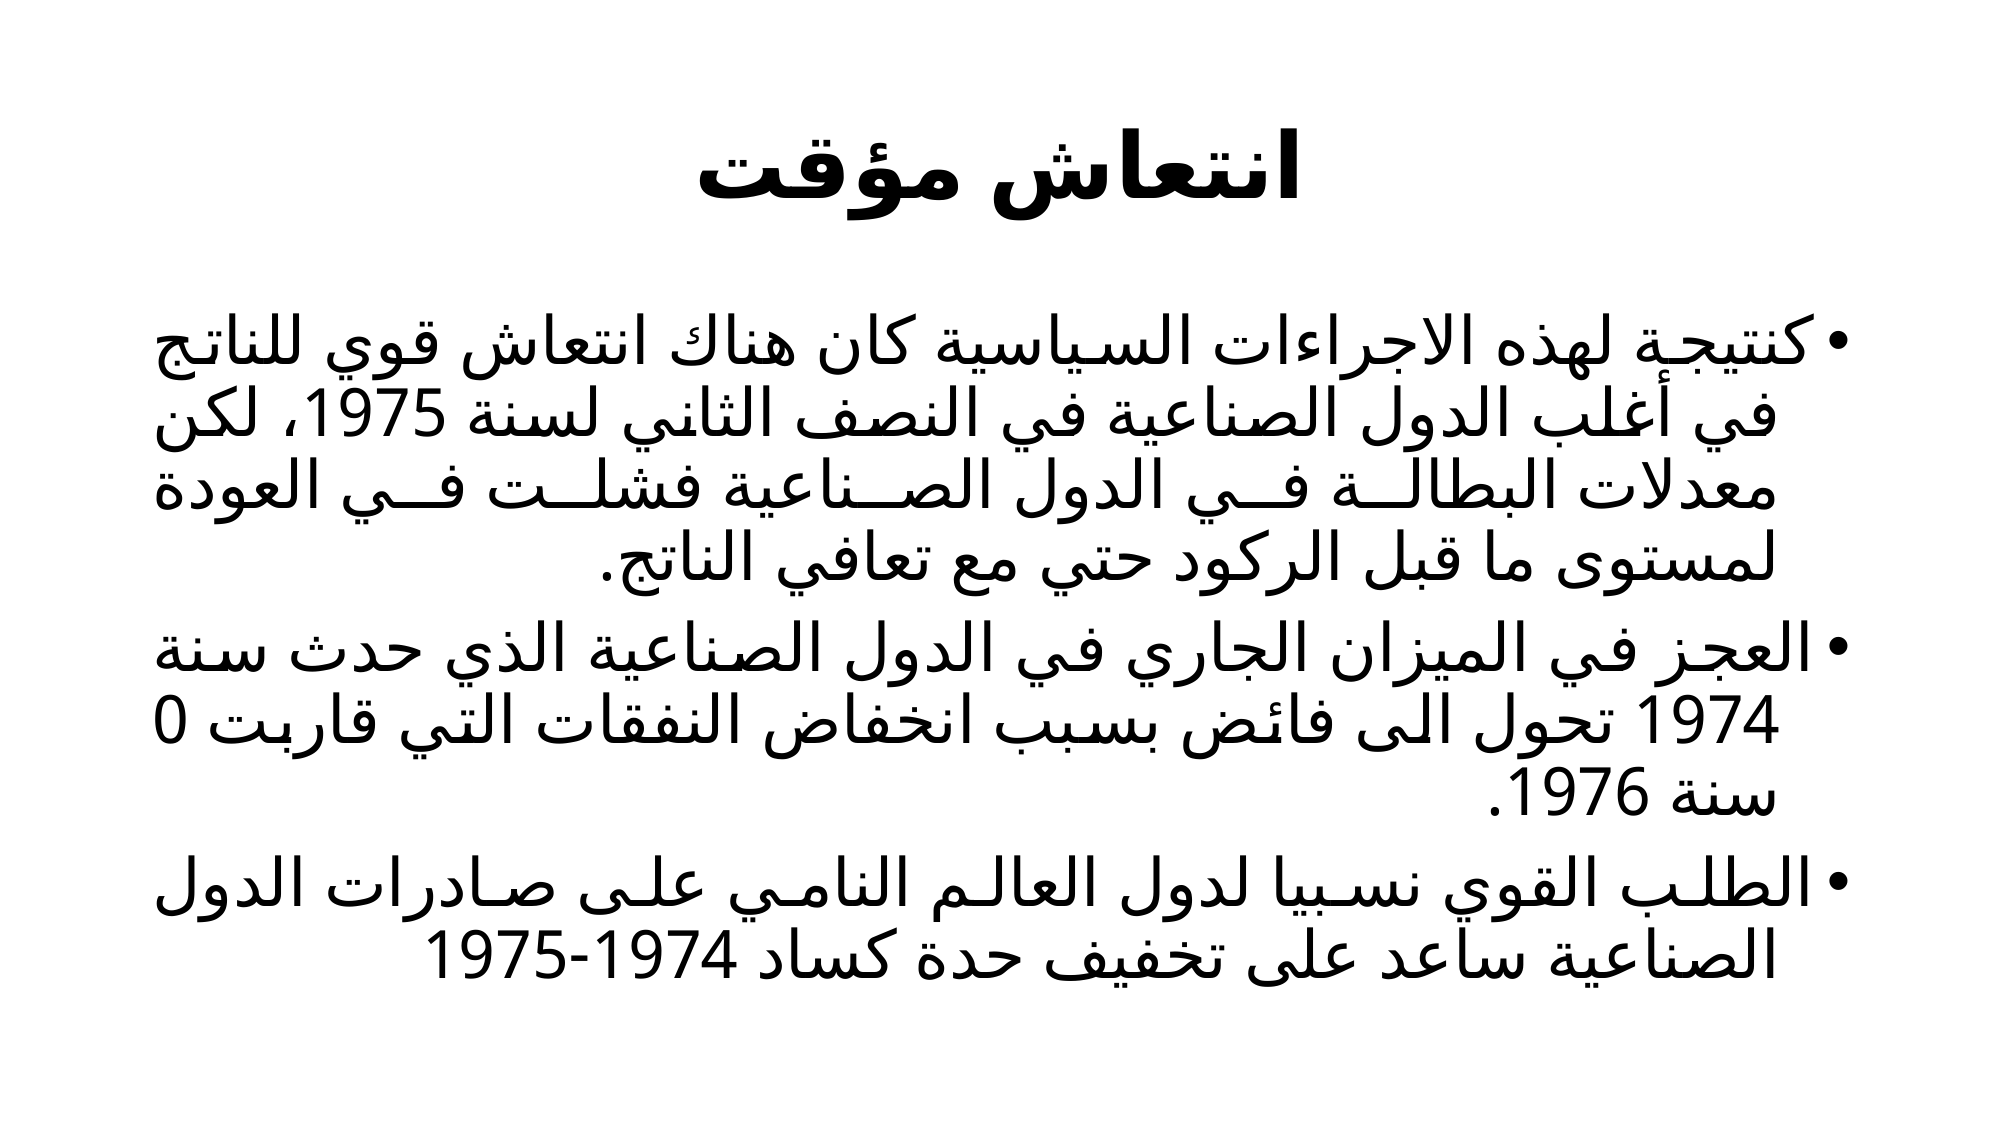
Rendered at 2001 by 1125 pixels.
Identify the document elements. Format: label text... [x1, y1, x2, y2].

title انتعاش مؤقت [137, 59, 1863, 278]
list كنتيجة لهذه الاجراءات السياسية كان هناك انتعاش قوي للناتج في أغلب الدول الصناعية في النصف الثاني لسنة 1975، لكن معدلات البطالة في الدول الصناعية فشلت في العودة لمستوى ما قبل الركود حتي مع تعافي الناتج. العجز في الميزان الجاري في الدول الصناعية الذي حدث سنة 1974 تحول الى فائض بسبب انخفاض النفقات التي قاربت 0 سنة 1976. الطلب القوي نسبيا لدول العالم النامي على صادرات الدول الصناعية ساعد على تخفيف حدة كساد 1974-1975 [137, 299, 1863, 1014]
